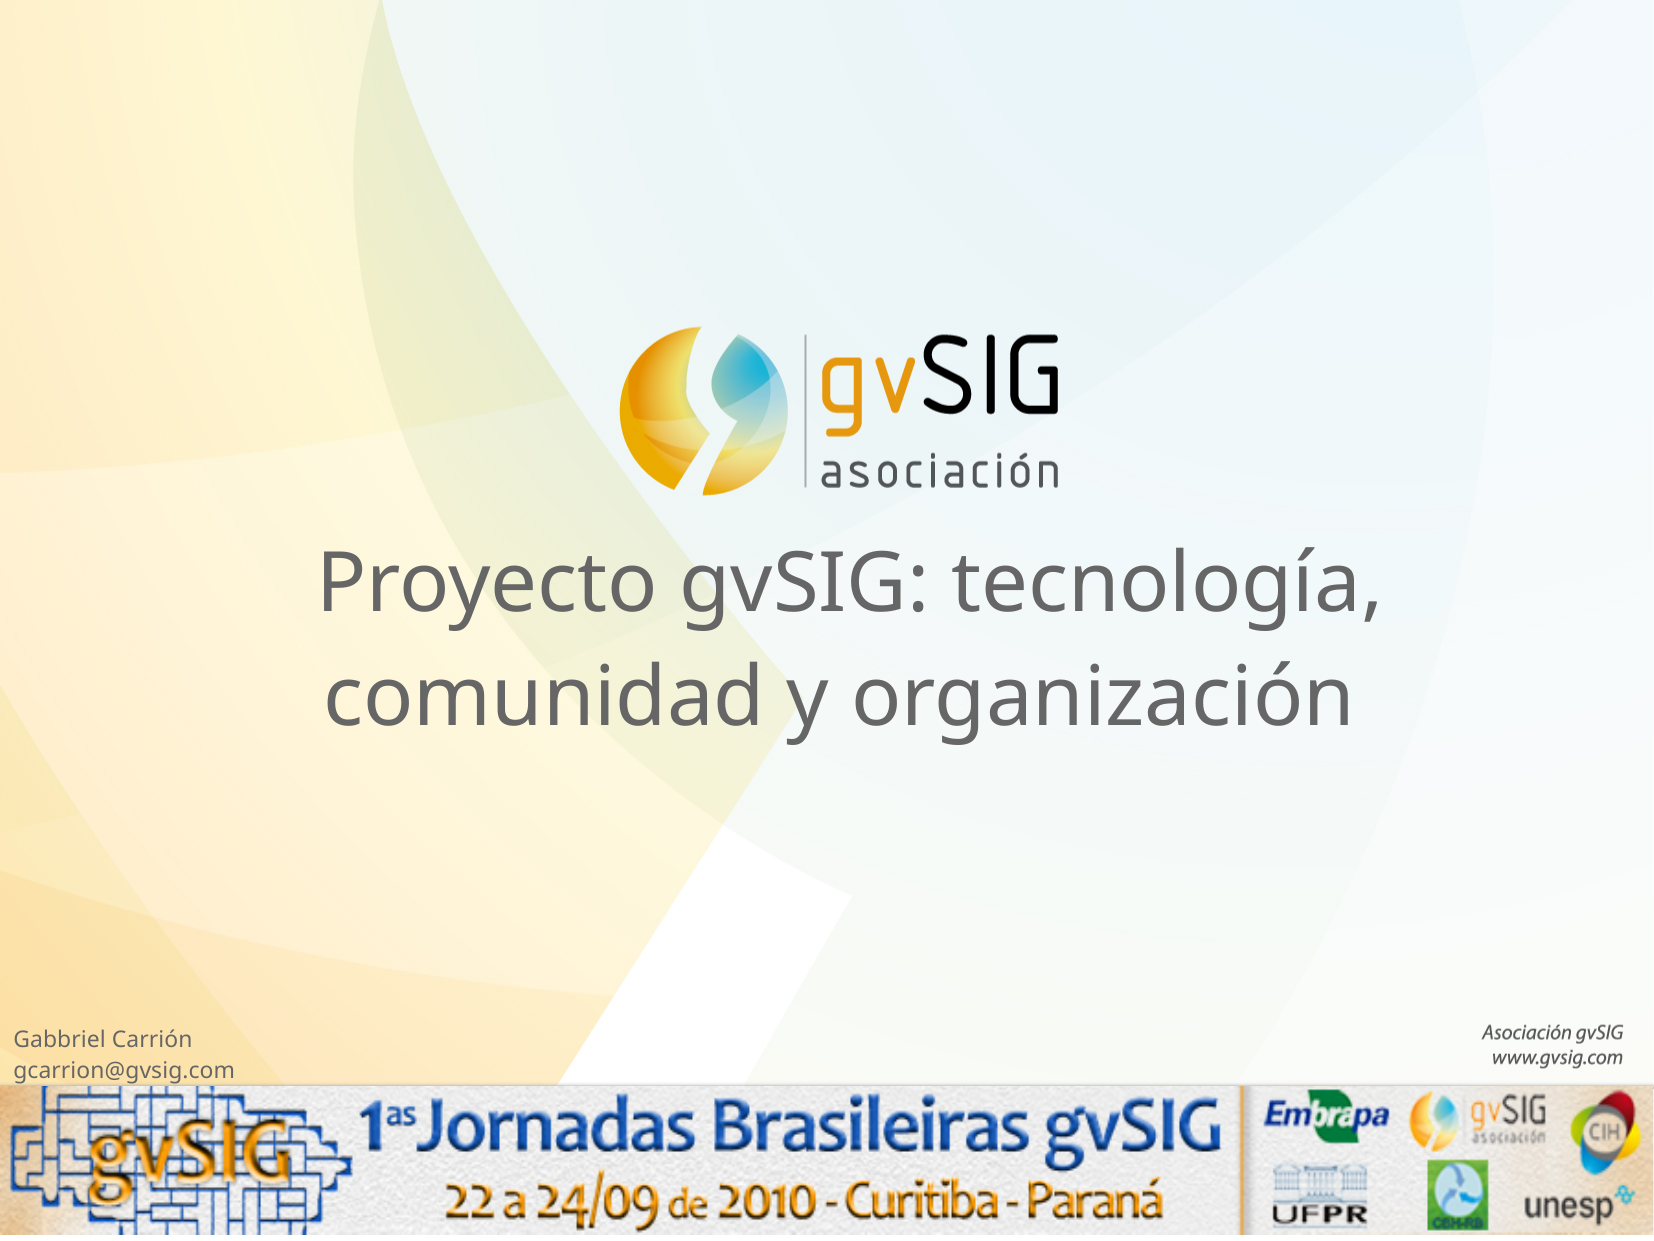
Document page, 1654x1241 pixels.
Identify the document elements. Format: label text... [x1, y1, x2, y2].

picture [0, 0, 1654, 1241]
text_box Gabbriel Carrión gcarrion@gvsig.com [0, 1015, 313, 1086]
title Proyecto gvSIG: tecnología, comunidad y organización [135, 538, 1565, 733]
